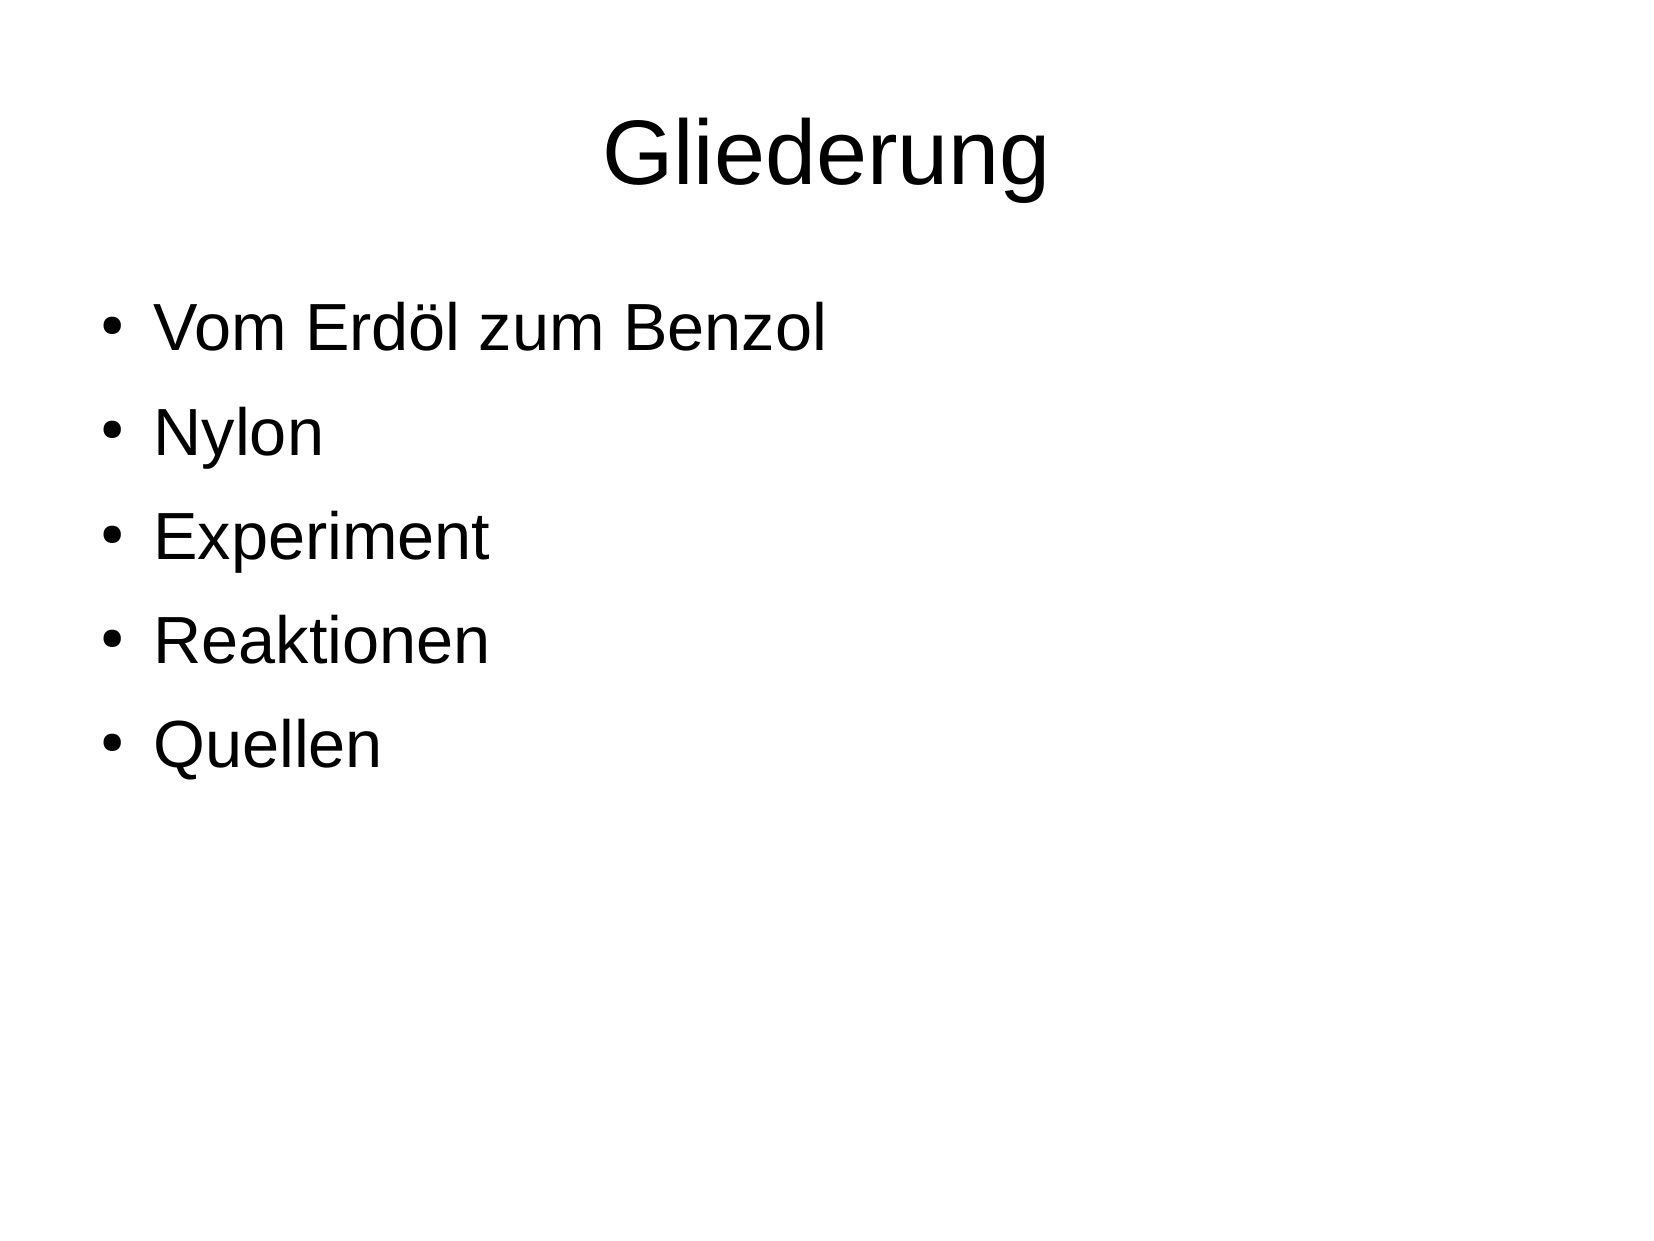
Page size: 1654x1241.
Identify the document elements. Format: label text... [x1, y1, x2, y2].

title Gliederung [82, 49, 1571, 257]
list Vom Erdöl zum Benzol Nylon Experiment Reaktionen Quellen [82, 290, 1571, 1010]
